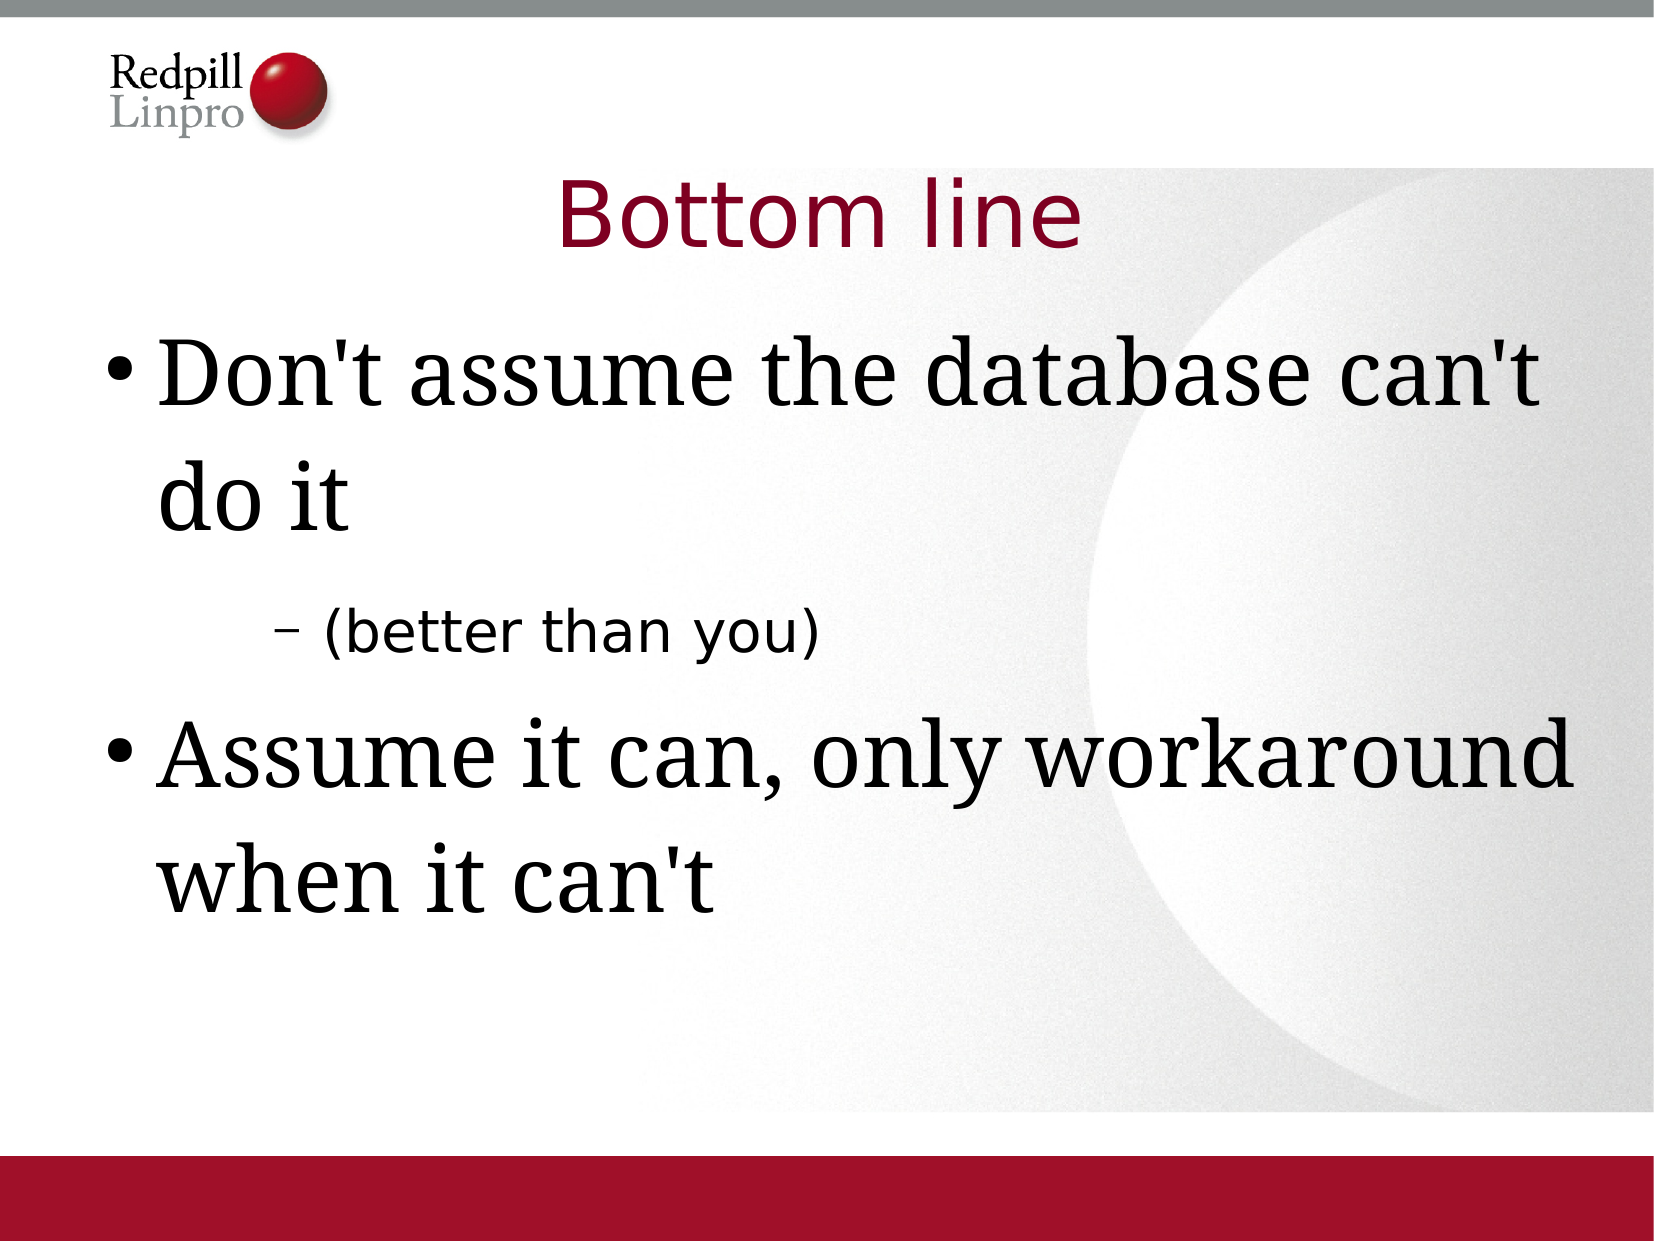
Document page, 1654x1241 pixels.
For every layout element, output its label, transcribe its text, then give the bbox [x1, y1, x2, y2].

list Don't assume the database can't do it (better than you) Assume it can, only workaround when it can't [85, 307, 1609, 1112]
title Bottom line [76, 140, 1565, 293]
picture [0, 0, 1654, 1241]
